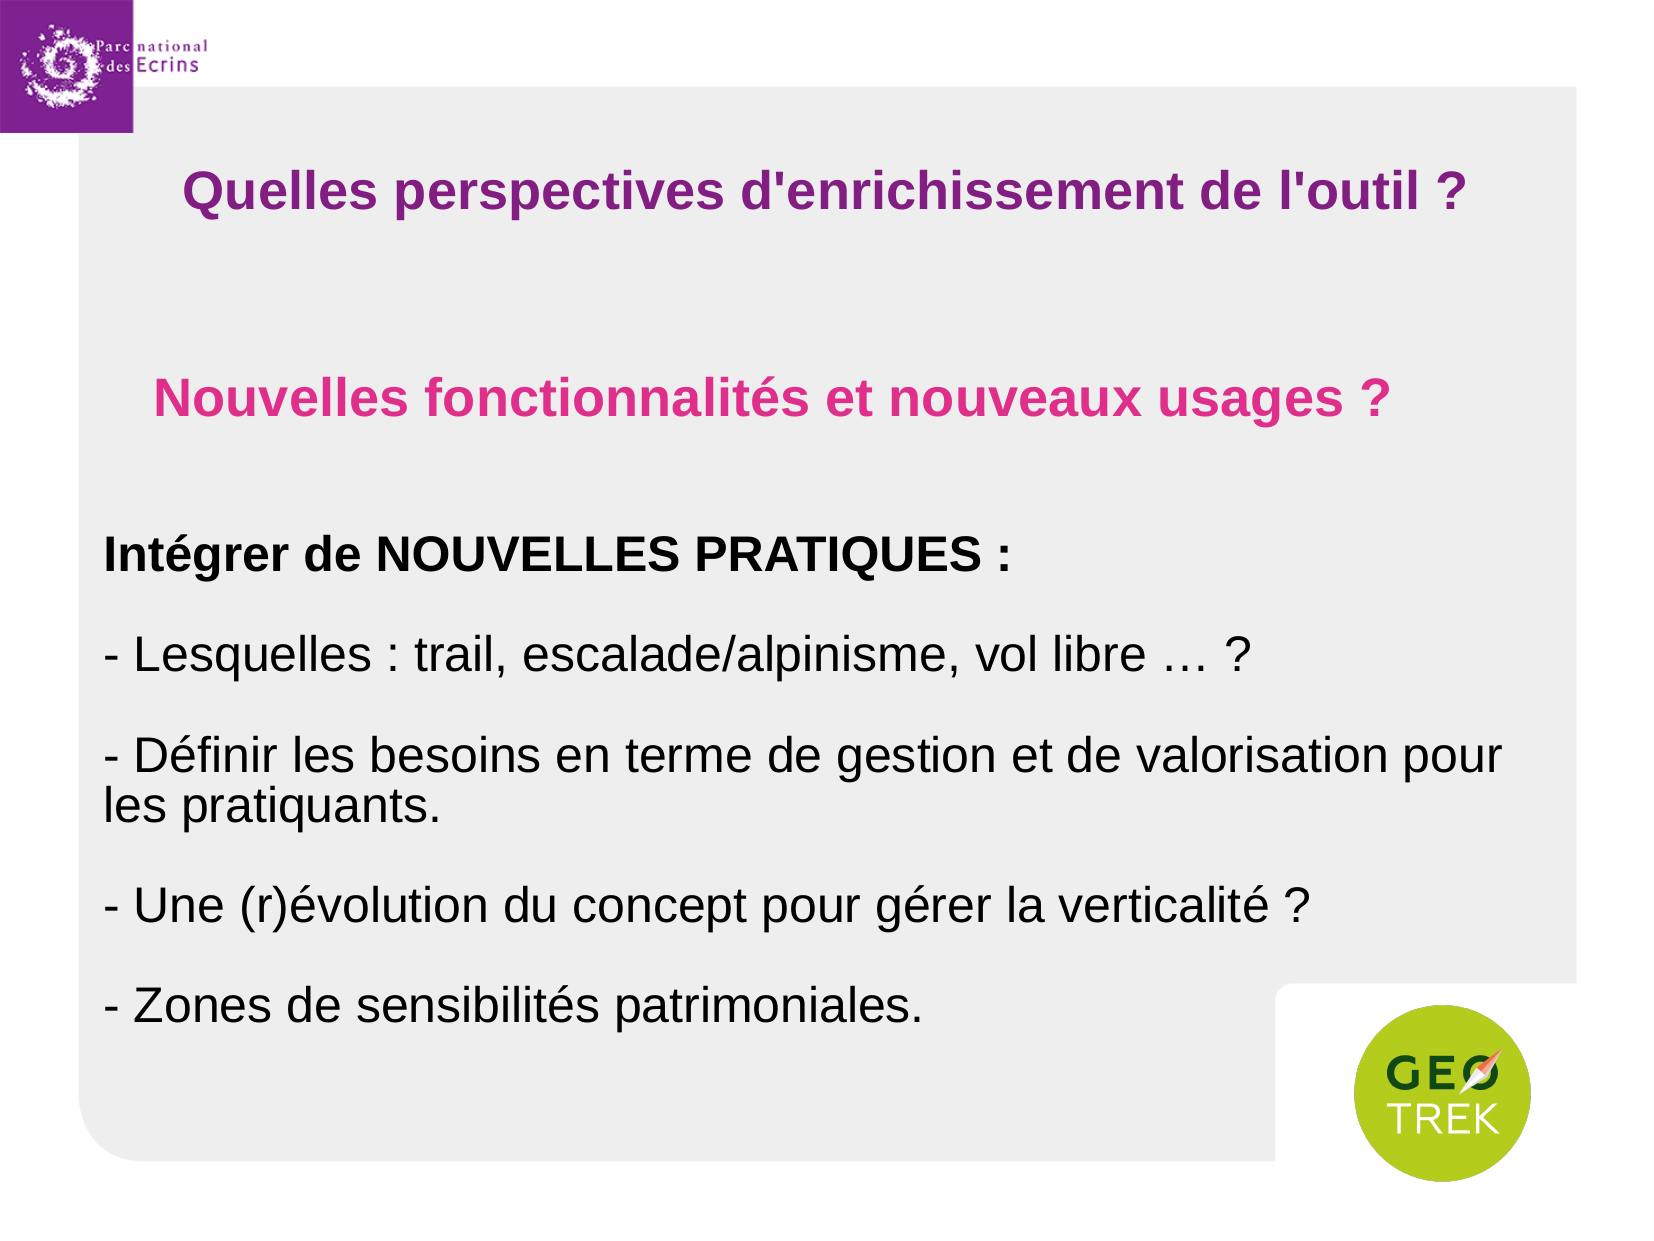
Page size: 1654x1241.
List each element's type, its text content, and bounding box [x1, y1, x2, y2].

text_box Intégrer de NOUVELLES PRATIQUES : - Lesquelles : trail, escalade/alpinisme, vol libre … ? - Définir les besoins en terme de gestion et de valorisation pour les pratiquants. - Une (r)évolution du concept pour gérer la verticalité ? - Zones de sensibilités patrimoniales. [88, 524, 1565, 1104]
list Nouvelles fonctionnalités et nouveaux usages ? [82, 361, 1571, 1081]
title Quelles perspectives d'enrichissement de l'outil ? [82, 115, 1571, 266]
picture [0, 0, 1654, 1241]
